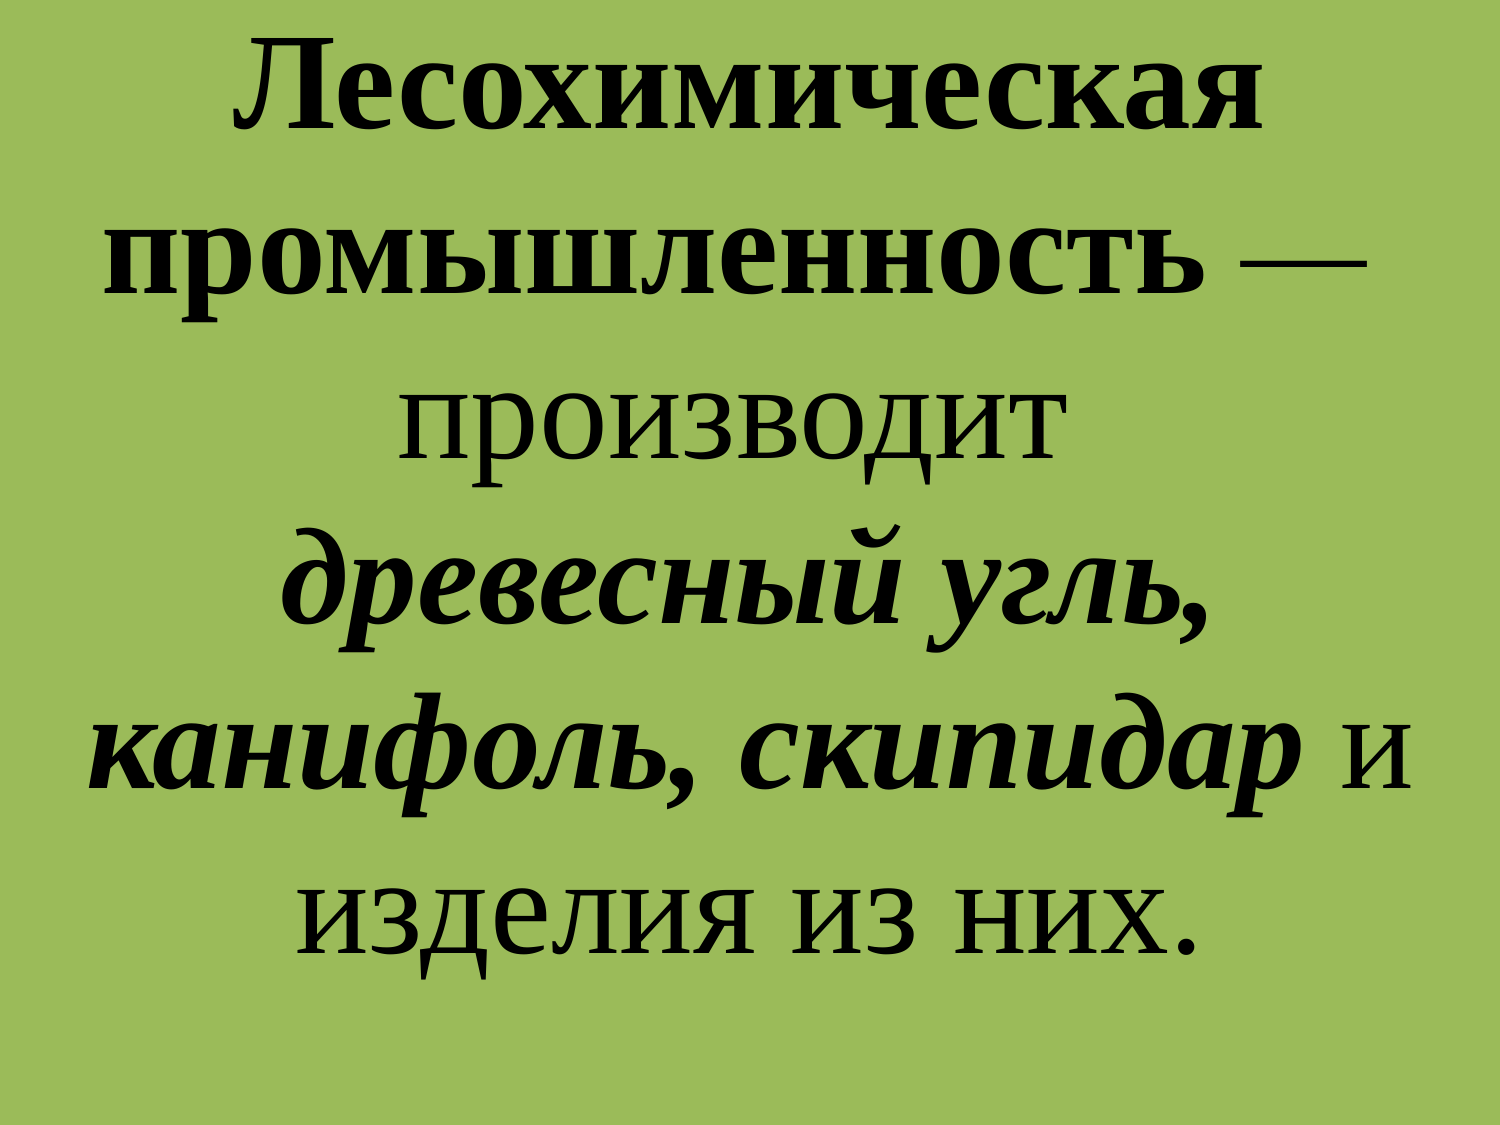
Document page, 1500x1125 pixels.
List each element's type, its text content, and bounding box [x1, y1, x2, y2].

text_box Лесохимическая промышленность — производит древесный угль, канифоль, скипидар и изделия из них. [0, 0, 1500, 1125]
